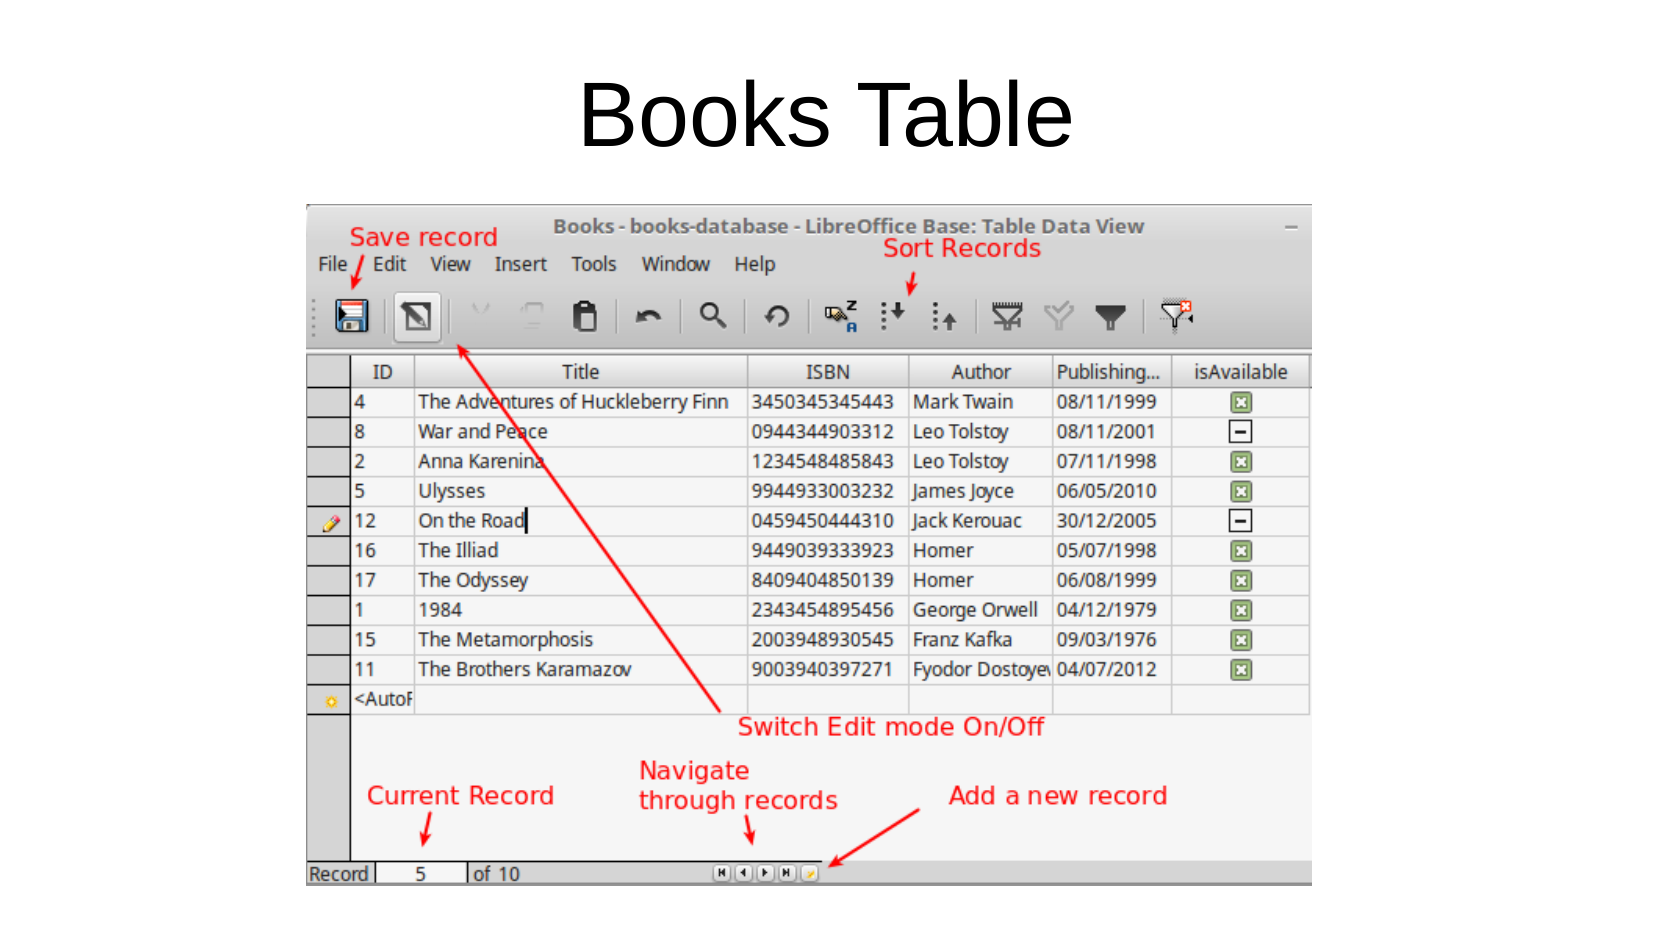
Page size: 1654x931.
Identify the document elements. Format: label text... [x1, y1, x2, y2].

picture [306, 204, 1312, 886]
title Books Table [82, 37, 1571, 193]
